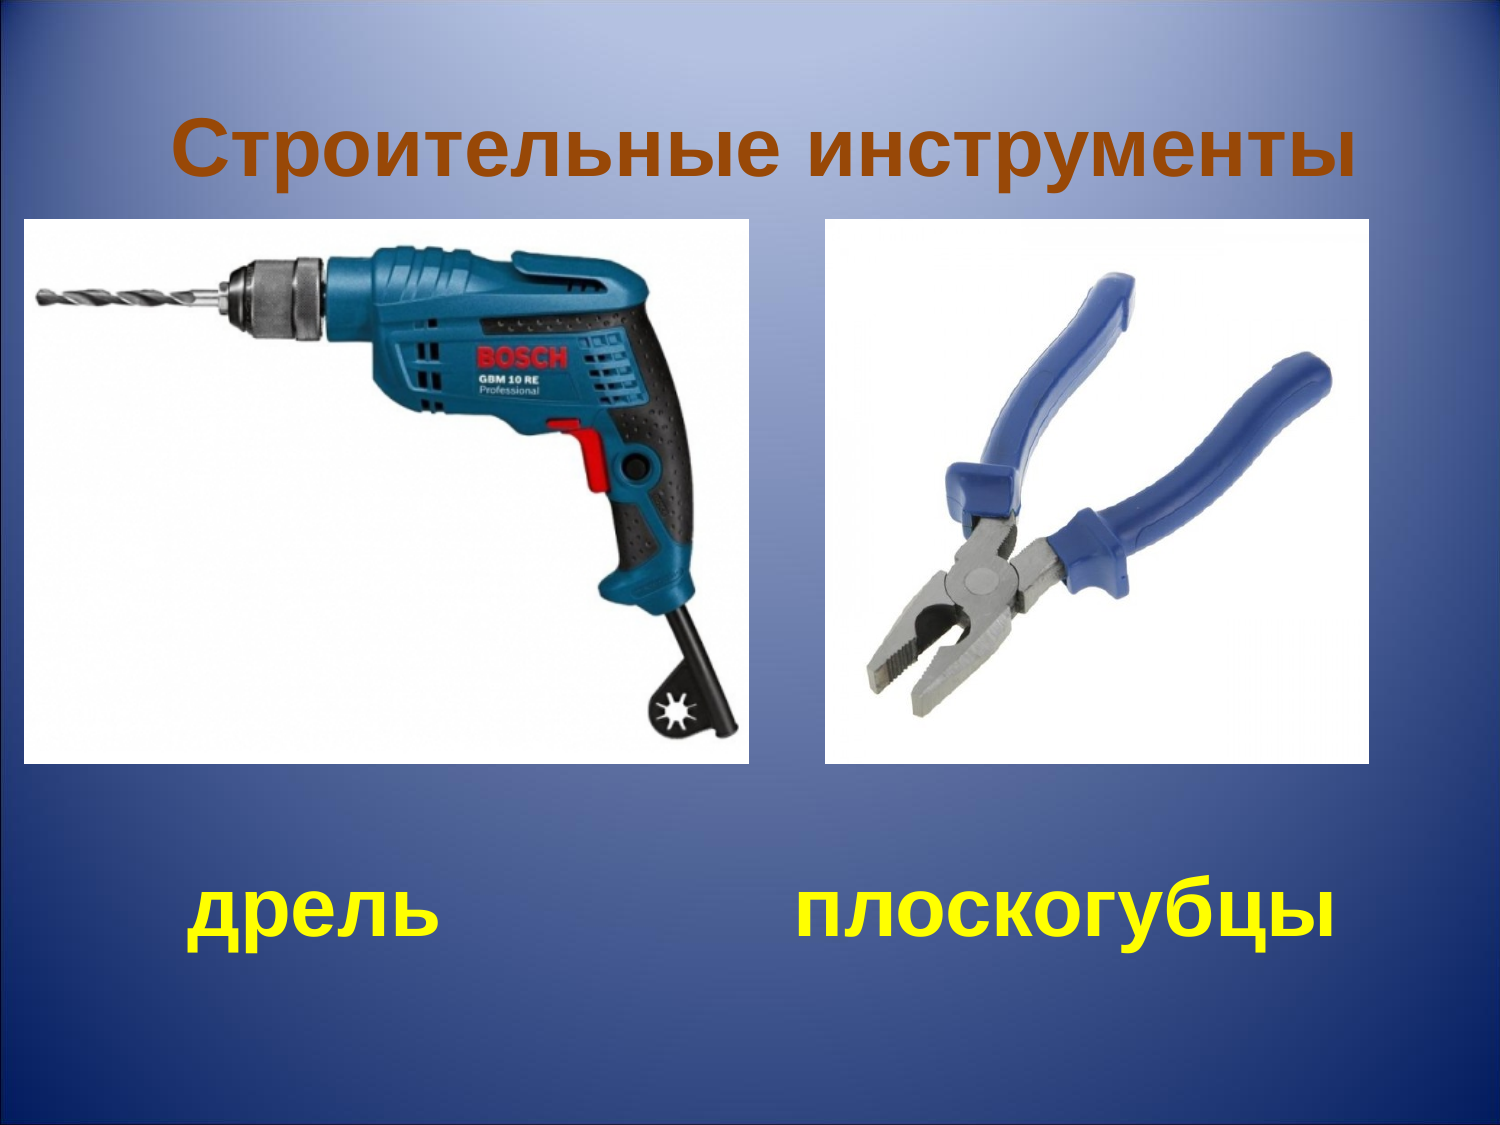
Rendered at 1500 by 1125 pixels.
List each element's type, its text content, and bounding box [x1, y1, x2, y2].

picture [24, 220, 749, 764]
picture [825, 220, 1369, 764]
text_box Строительные инструменты [155, 85, 1375, 202]
text_box дрель [172, 845, 457, 961]
text_box плоскогубцы [779, 845, 1353, 961]
